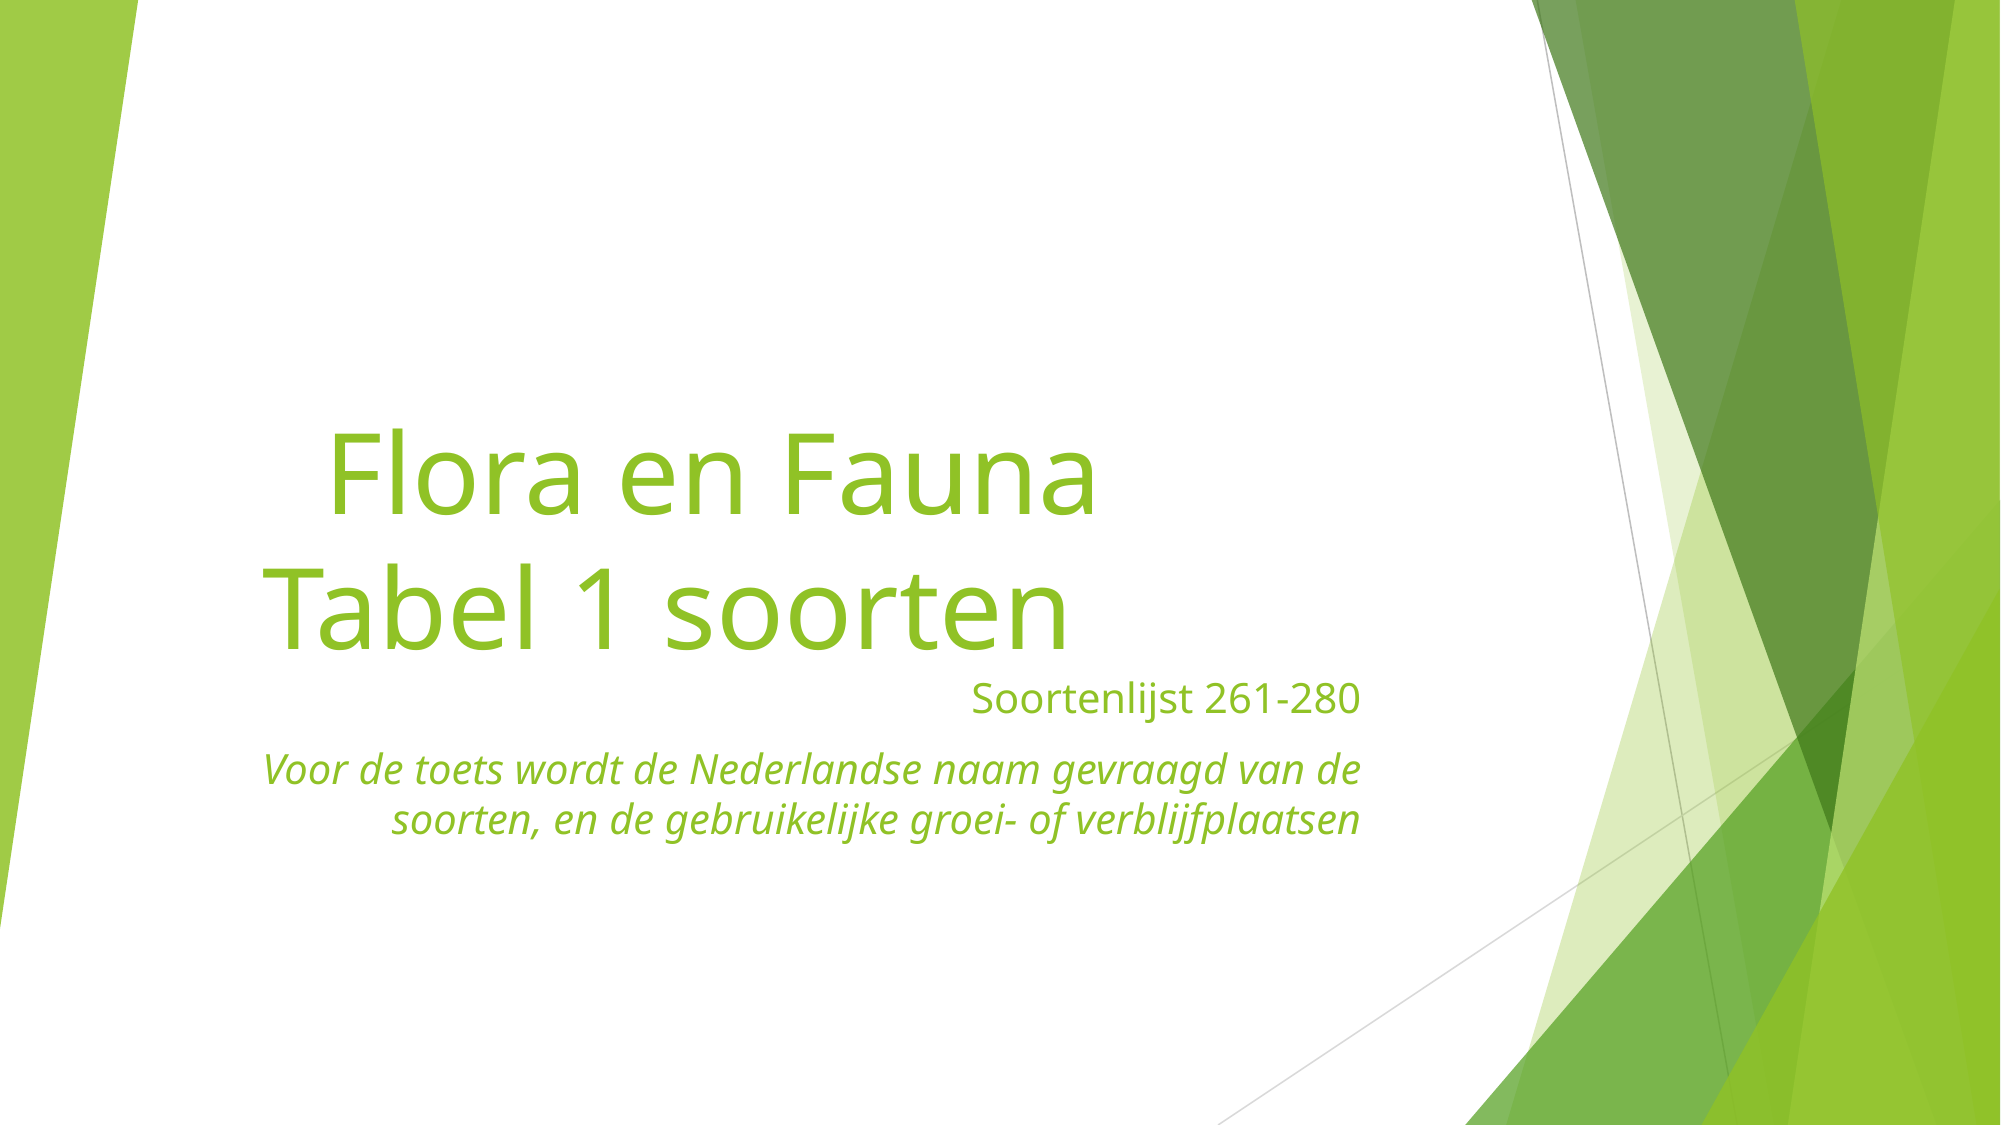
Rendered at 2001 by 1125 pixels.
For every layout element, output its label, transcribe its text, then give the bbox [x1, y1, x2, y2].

subtitle Soortenlijst 261-280 Voor de toets wordt de Nederlandse naam gevraagd van de soorten, en de gebruikelijke groei- of verblijfplaatsen [247, 664, 1522, 845]
title Flora en Fauna Tabel 1 soorten [247, 394, 1522, 533]
